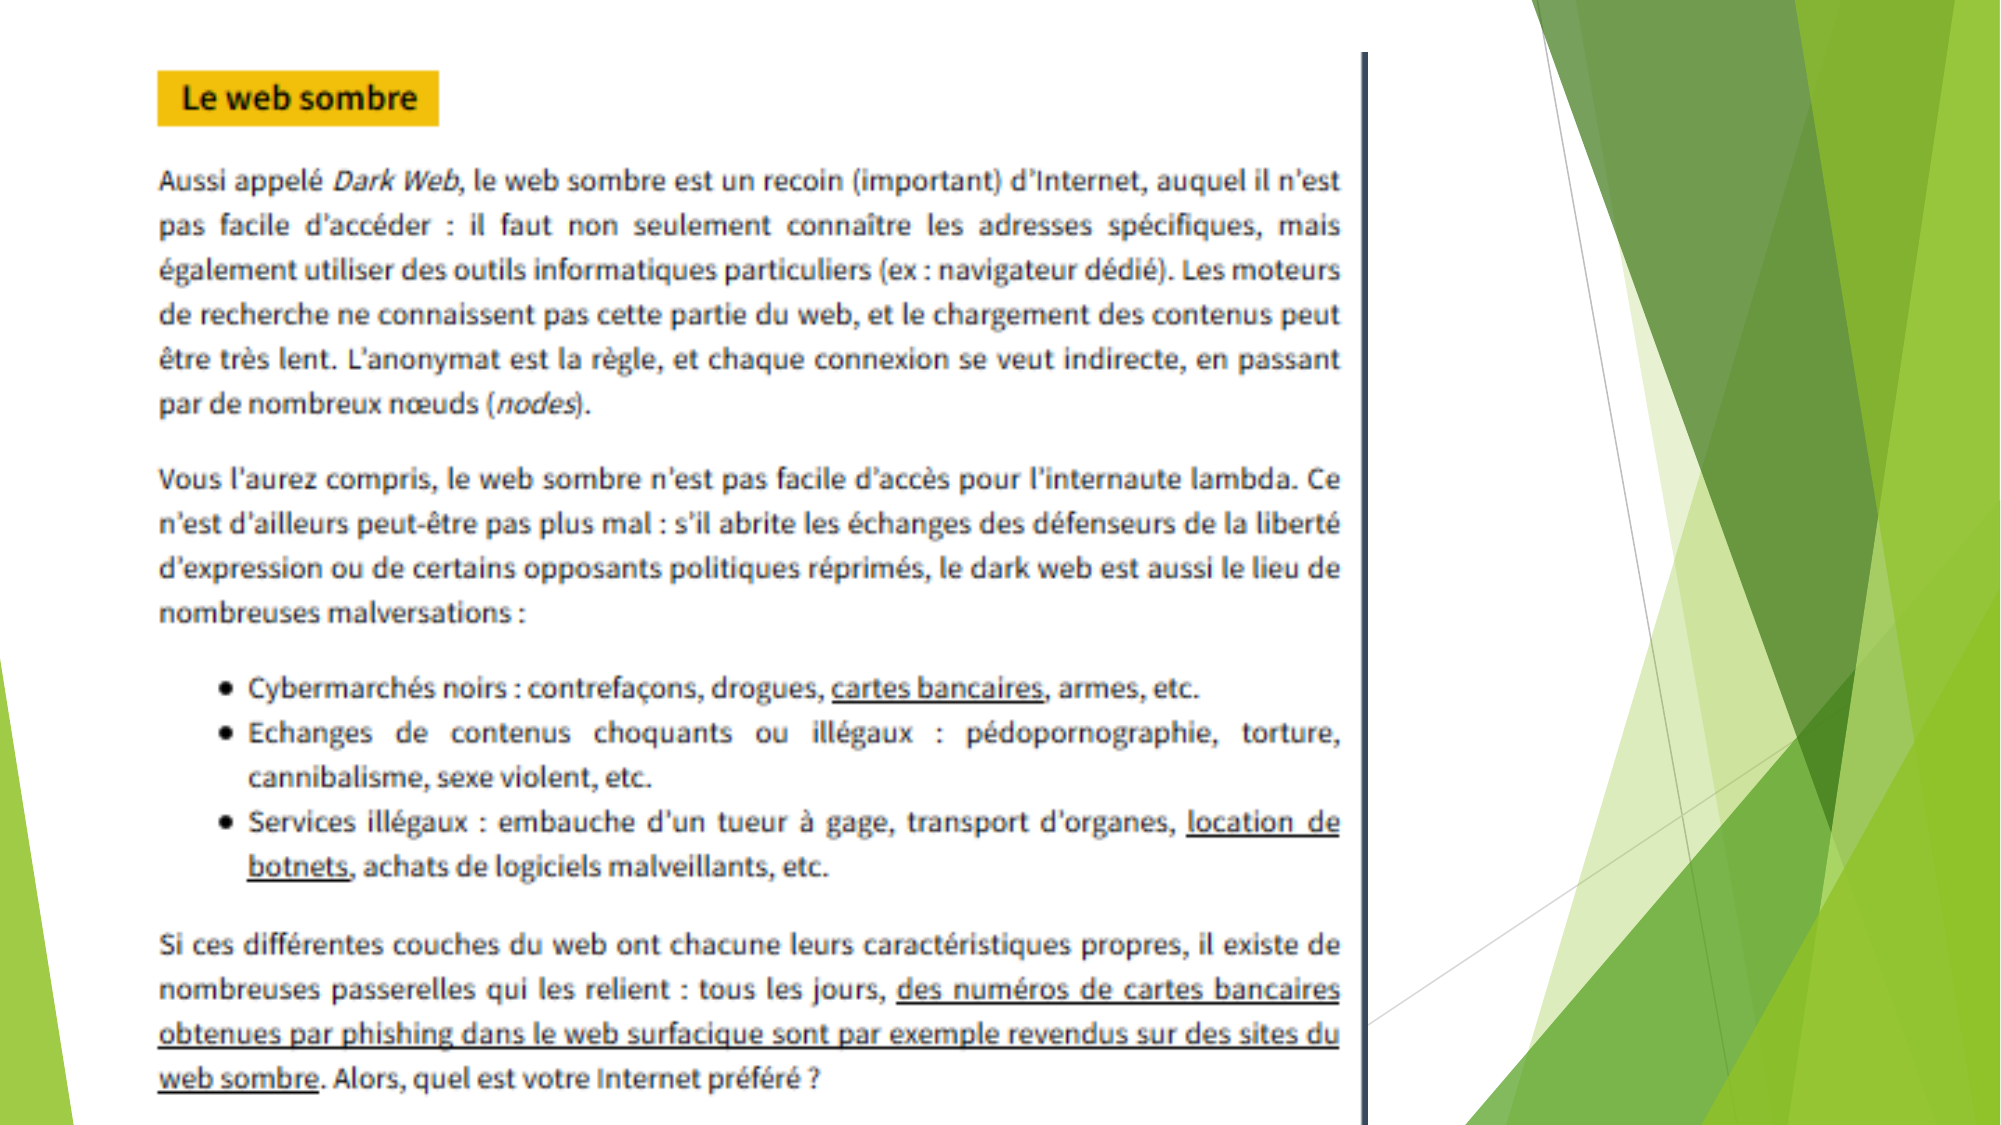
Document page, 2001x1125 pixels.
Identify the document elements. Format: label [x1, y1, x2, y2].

picture [111, 52, 1368, 1125]
